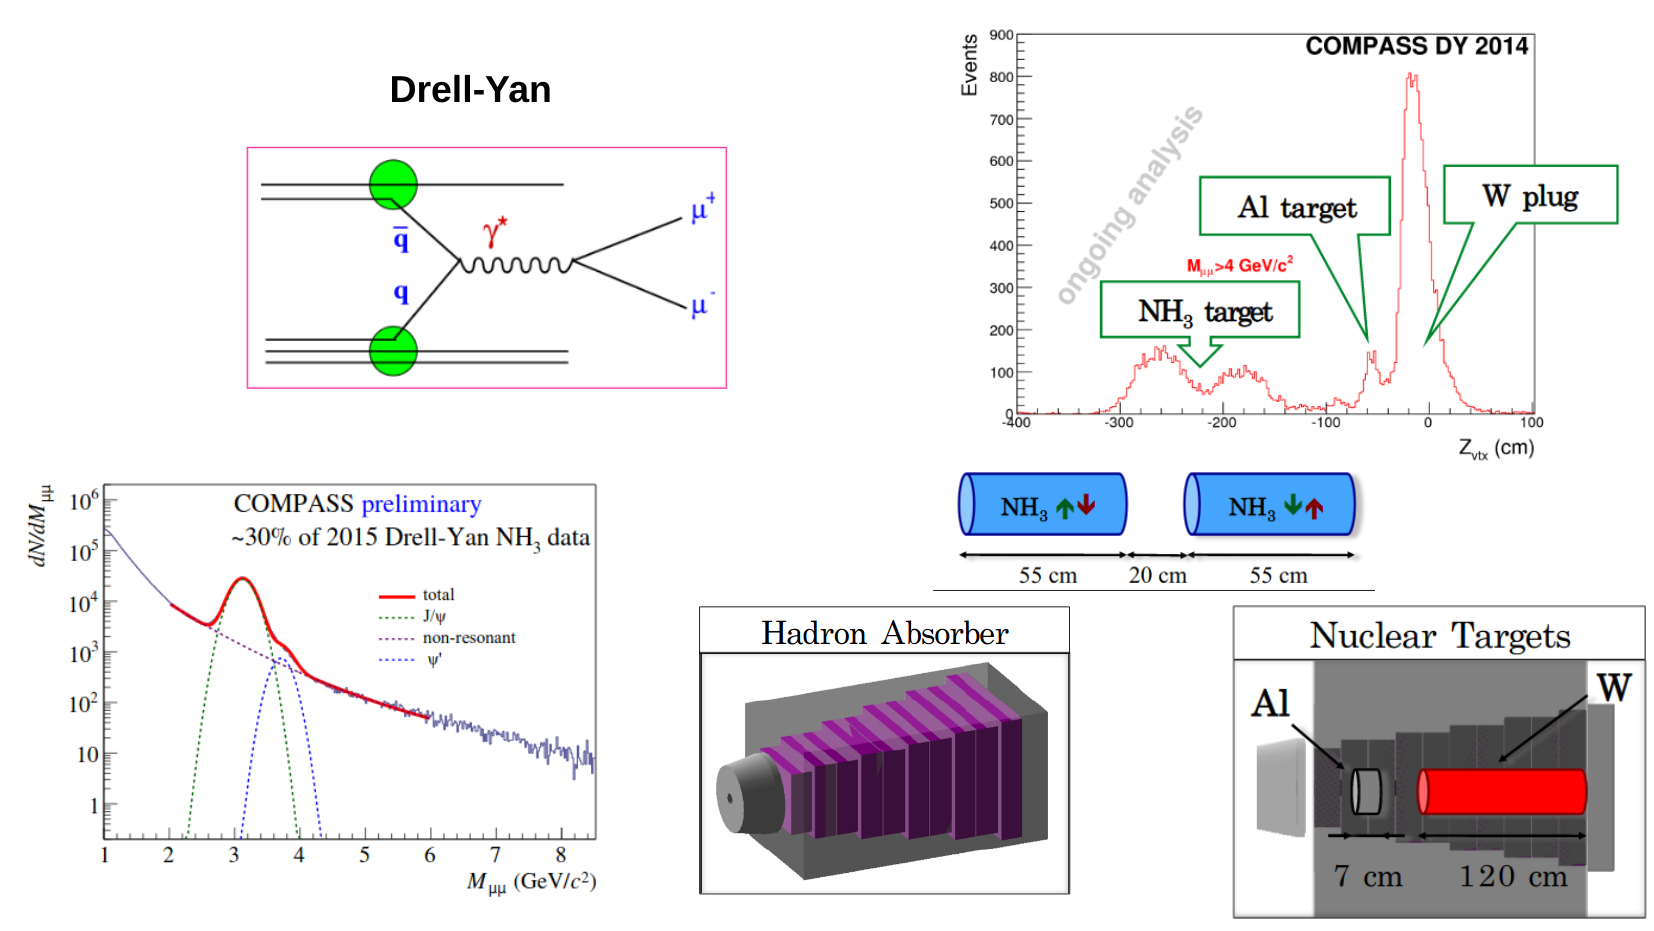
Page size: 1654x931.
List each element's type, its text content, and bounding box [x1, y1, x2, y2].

picture [696, 602, 1074, 899]
picture [1228, 602, 1648, 922]
picture [933, 17, 1630, 591]
picture [236, 141, 733, 395]
text_box Drell-Yan [374, 61, 567, 119]
picture [23, 468, 615, 910]
